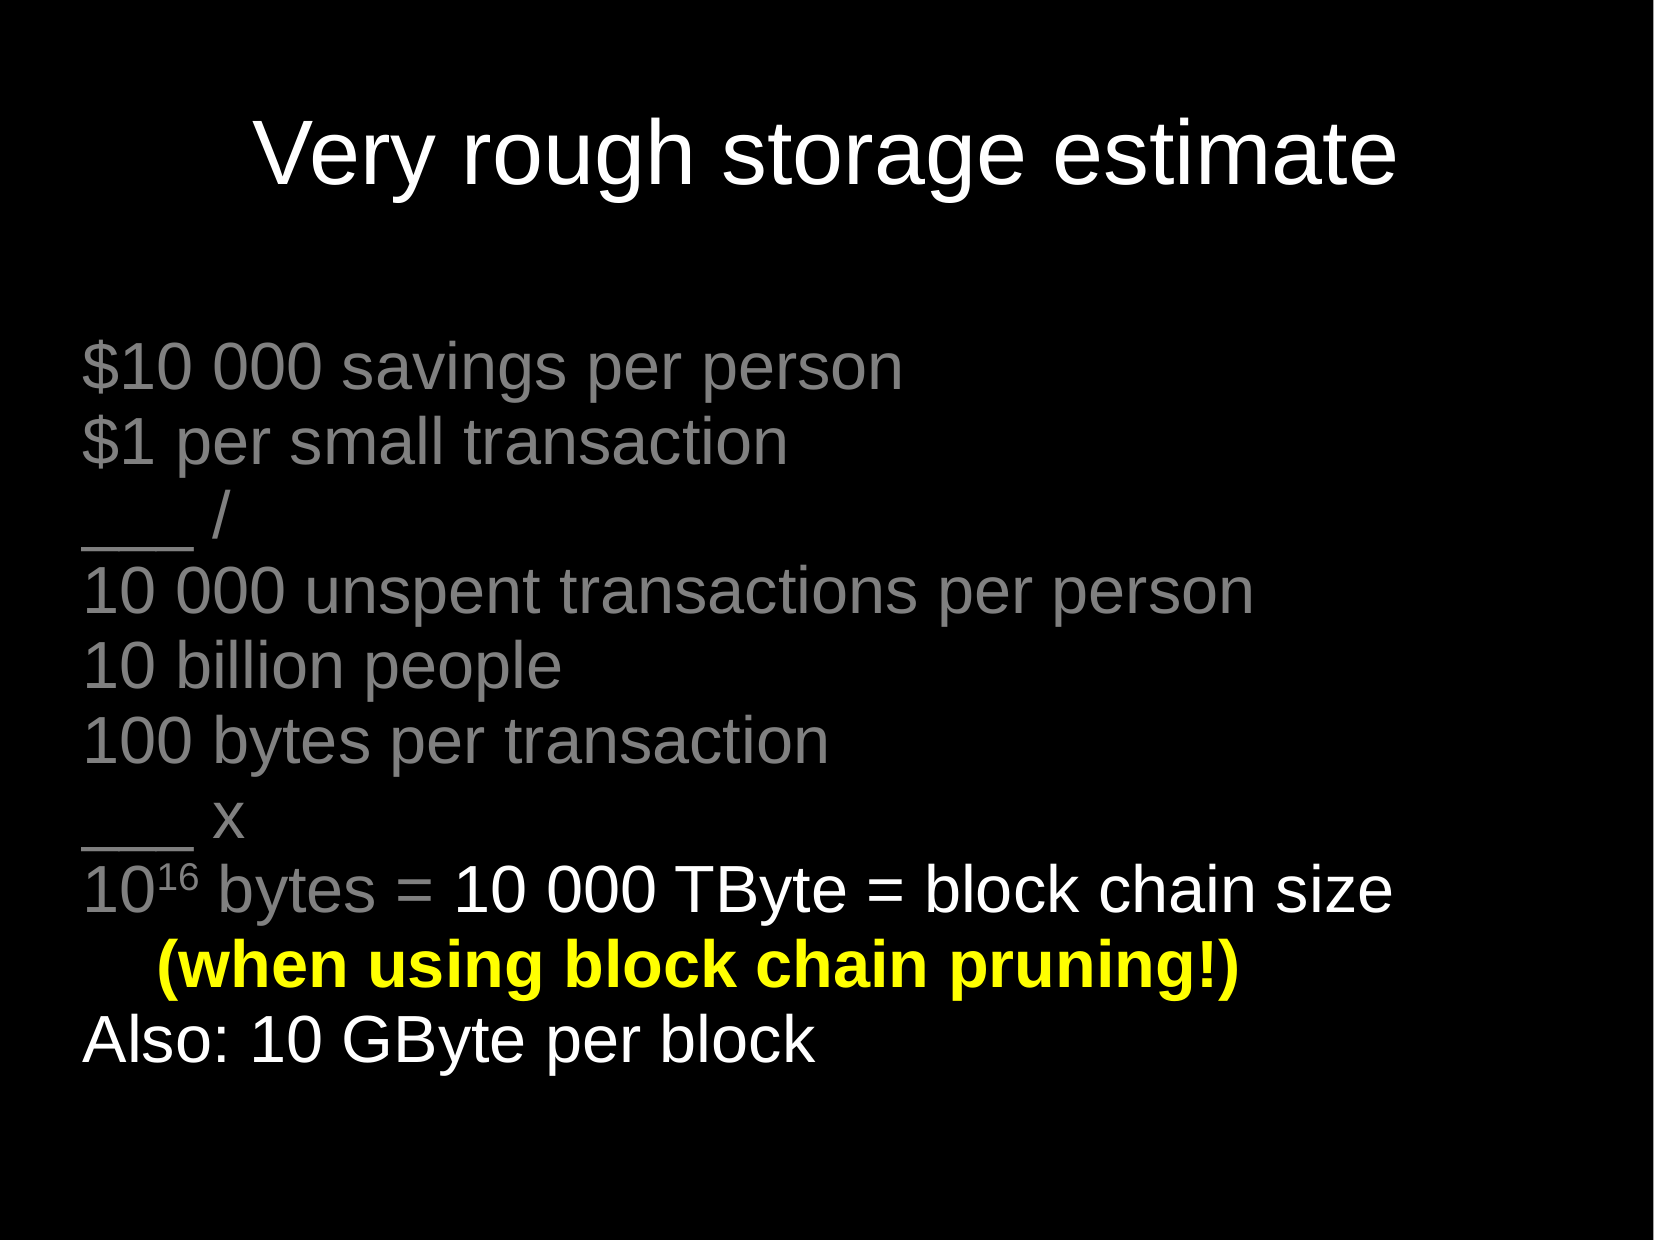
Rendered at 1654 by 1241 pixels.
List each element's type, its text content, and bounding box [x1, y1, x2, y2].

subtitle $10 000 savings per person $1 per small transaction ___ / 10 000 unspent transactions per person 10 billion people 100 bytes per transaction ___ x 1016 bytes = 10 000 TByte = block chain size (when using block chain pruning!) Also: 10 GByte per block [82, 236, 1538, 1170]
title Very rough storage estimate [82, 49, 1571, 257]
